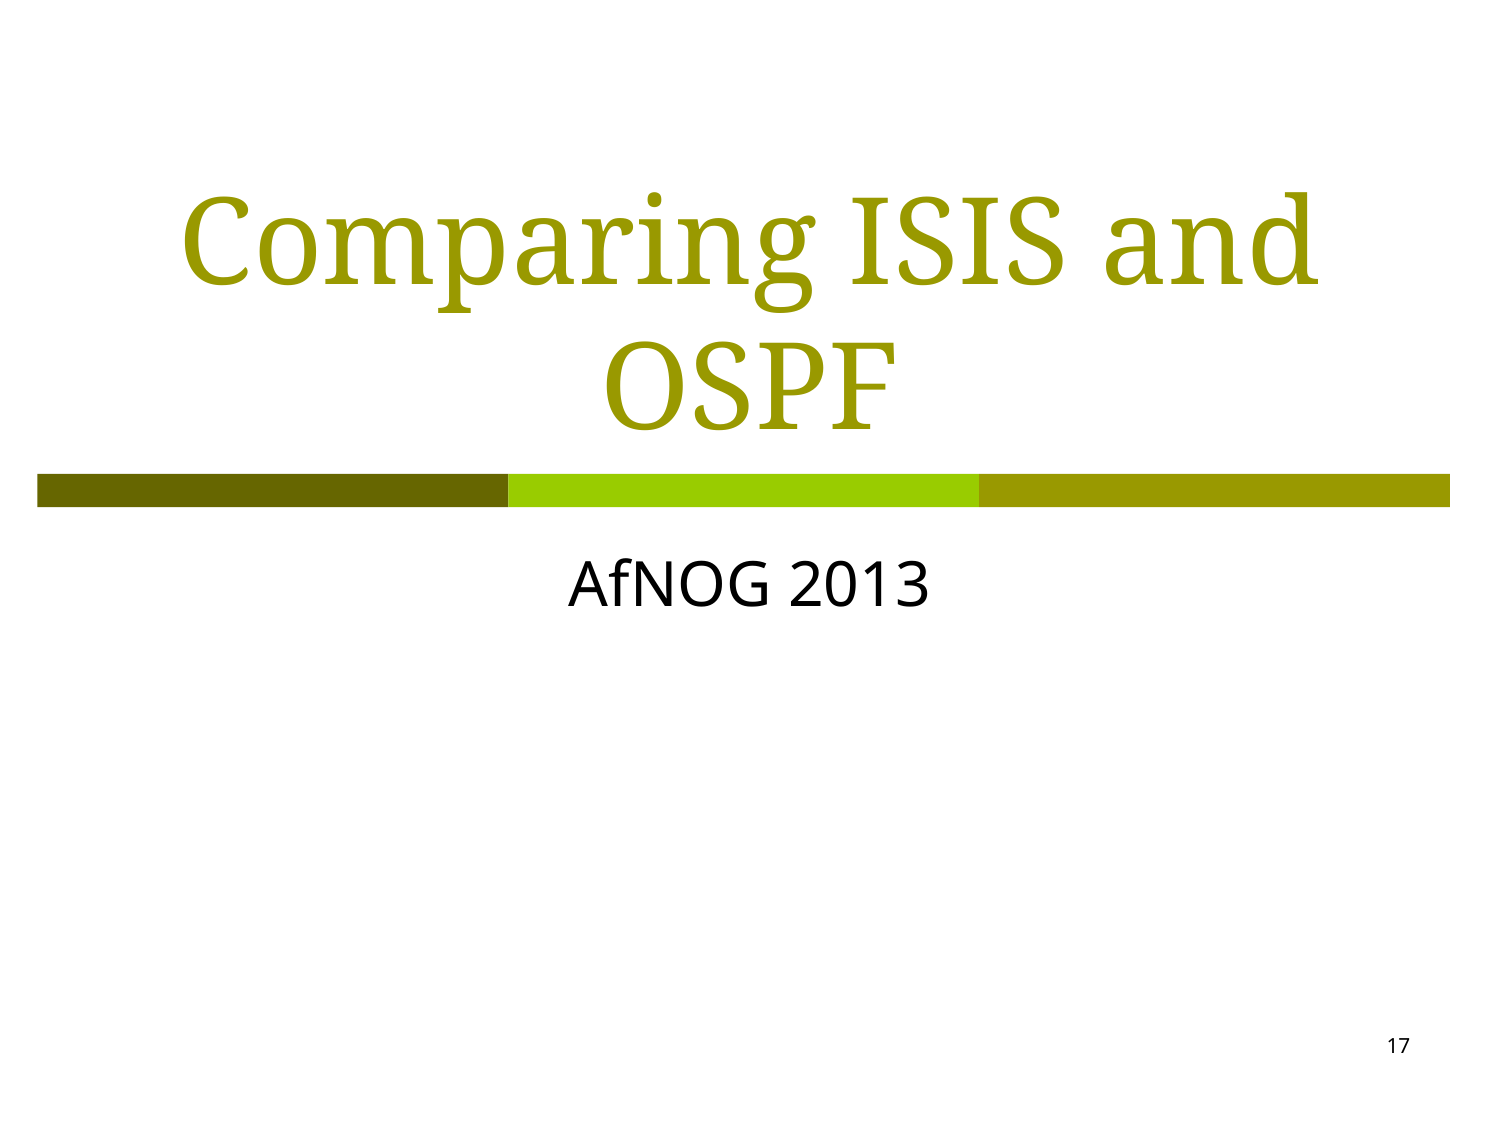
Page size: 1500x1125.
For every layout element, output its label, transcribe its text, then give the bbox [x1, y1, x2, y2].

subtitle AfNOG 2013 [225, 536, 1276, 899]
title Comparing ISIS and OSPF [112, 112, 1388, 462]
